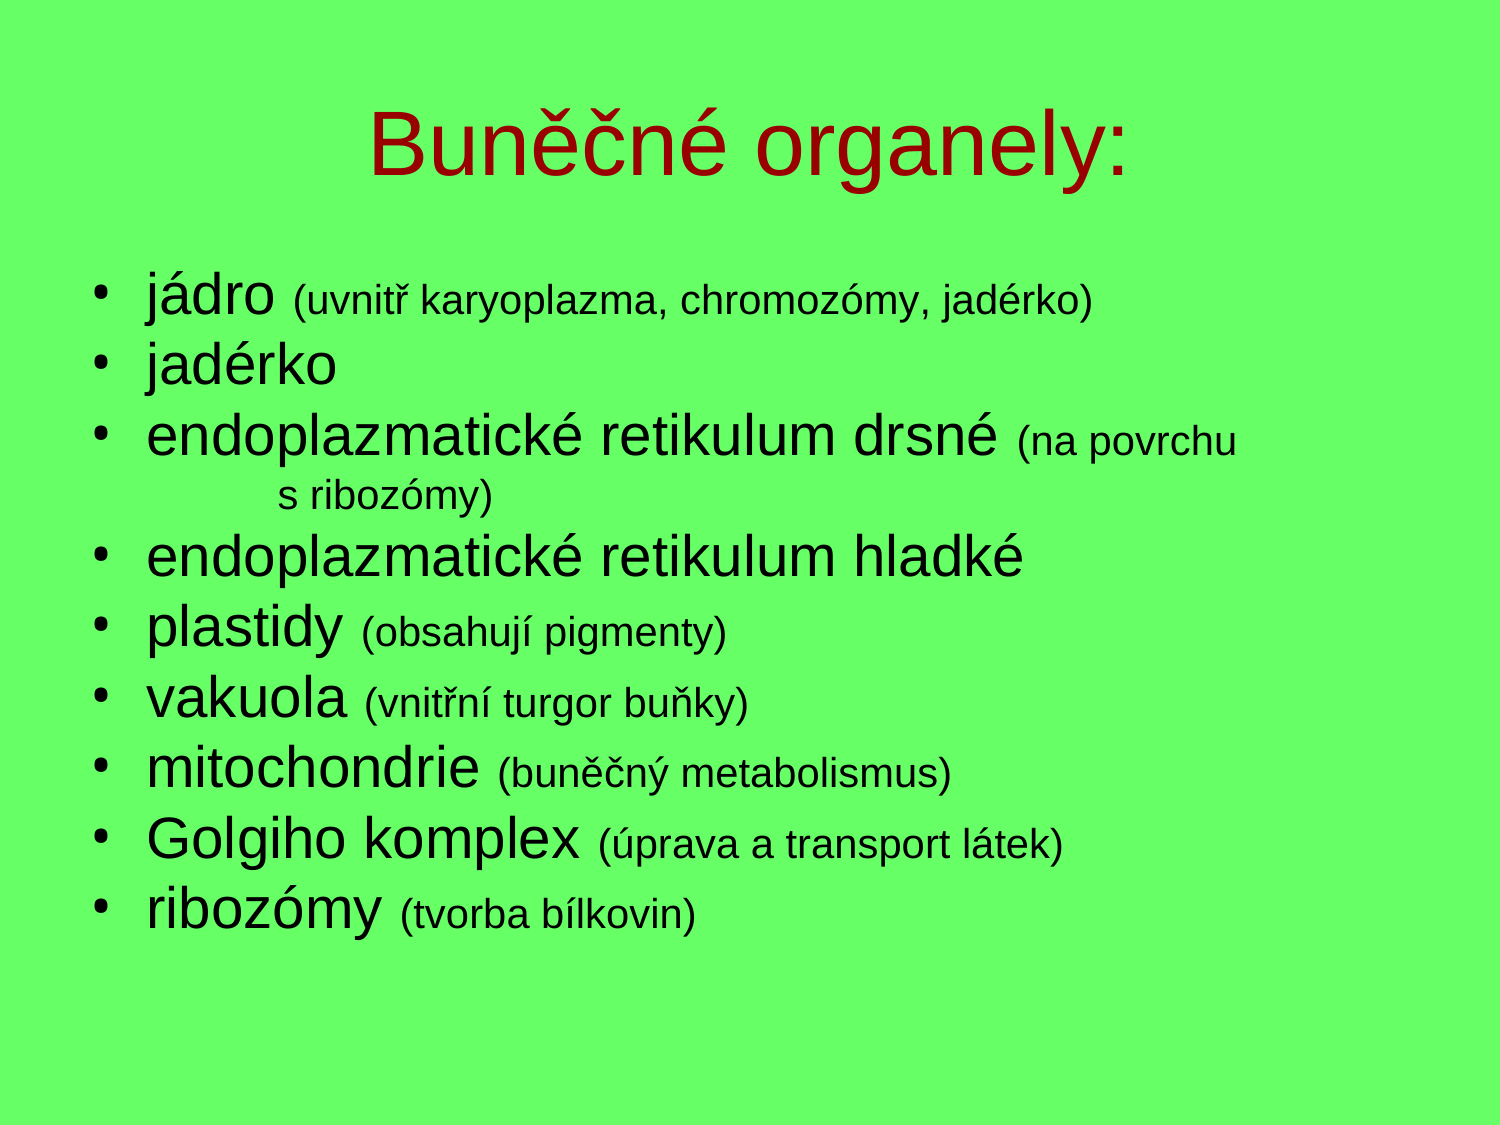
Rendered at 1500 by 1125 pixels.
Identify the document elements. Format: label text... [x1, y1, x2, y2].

title Buněčné organely: [75, 45, 1426, 233]
list jádro (uvnitř karyoplazma, chromozómy, jadérko) jadérko endoplazmatické retikulum drsné (na povrchu s ribozómy) endoplazmatické retikulum hladké plastidy (obsahují pigmenty) vakuola (vnitřní turgor buňky) mitochondrie (buněčný metabolismus) Golgiho komplex (úprava a transport látek) ribozómy (tvorba bílkovin) [75, 262, 1426, 1005]
